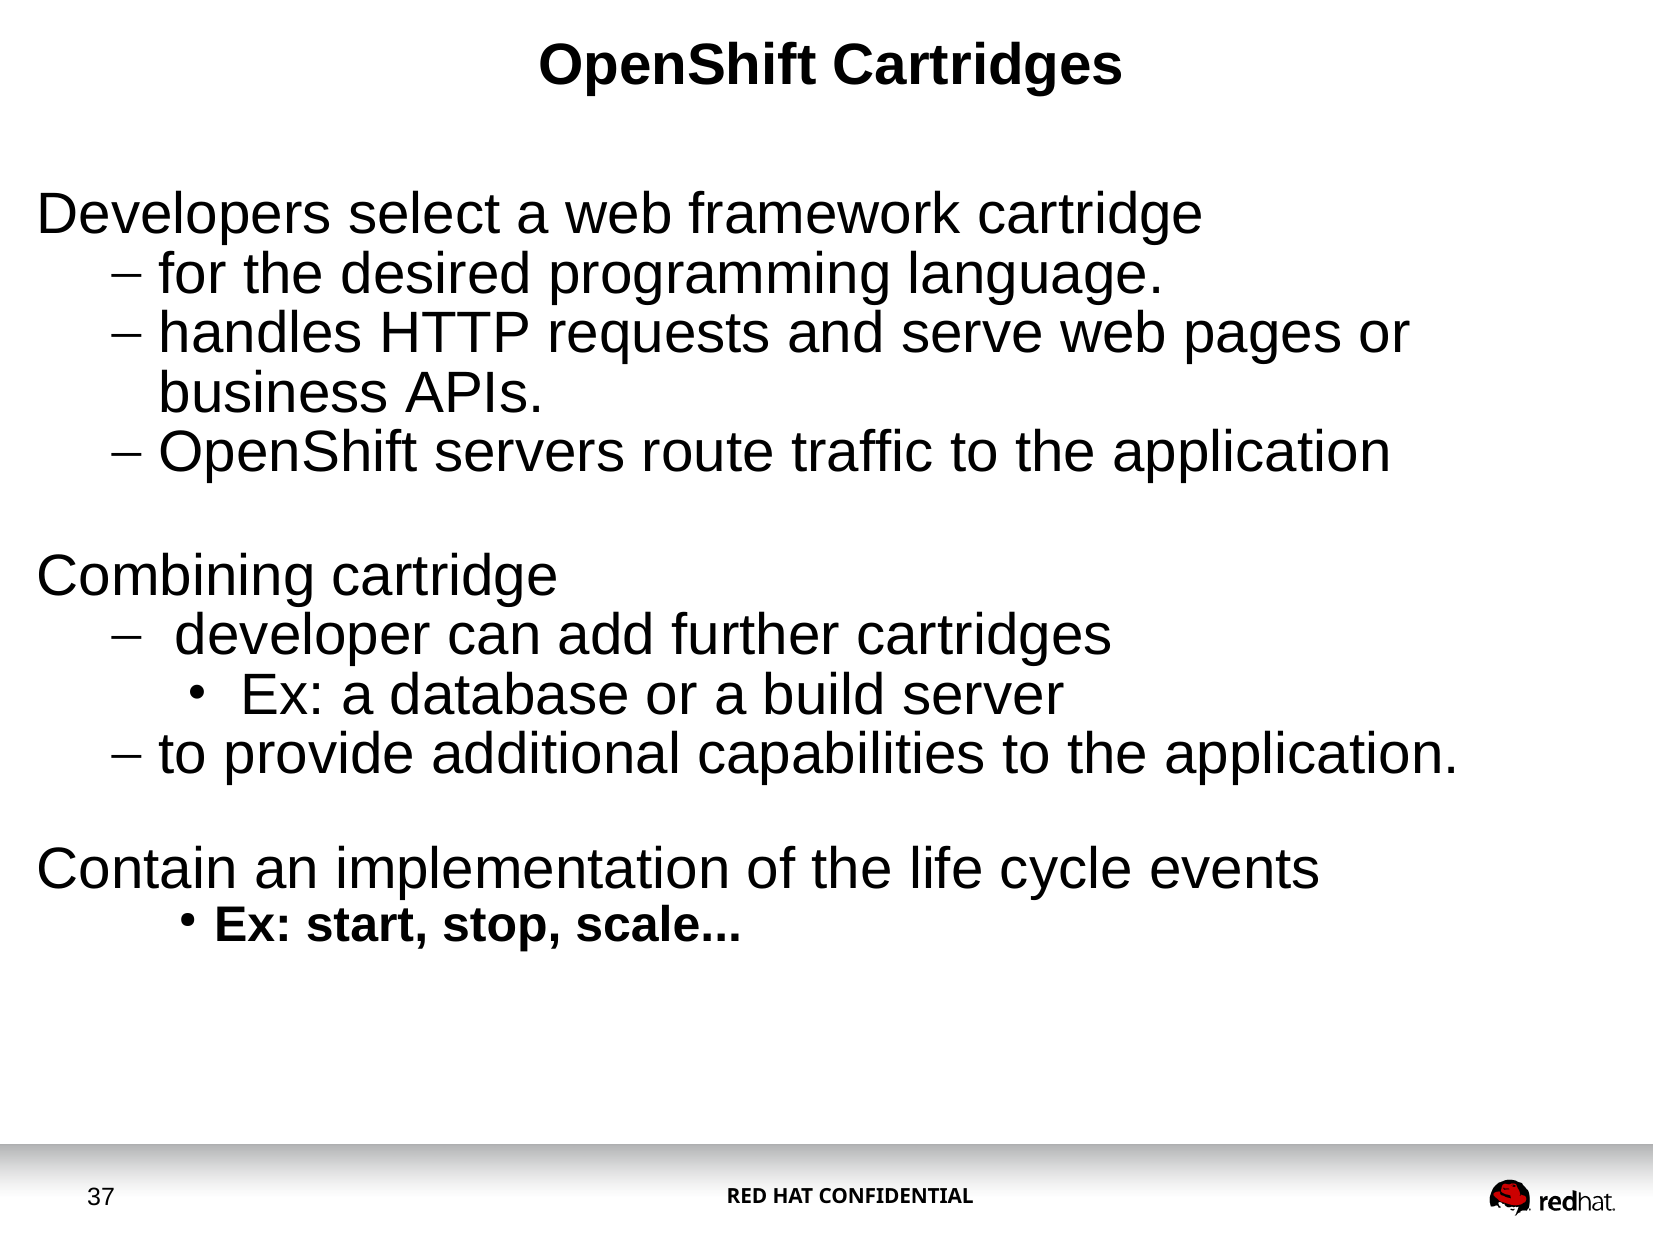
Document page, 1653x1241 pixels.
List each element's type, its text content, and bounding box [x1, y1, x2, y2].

text_box OpenShift Cartridges [254, 30, 1410, 115]
text_box Developers select a web framework cartridge for the desired programming language. handles HTTP requests and serve web pages or business APIs. OpenShift servers route traffic to the application Combining cartridge developer can add further cartridges Ex: a database or a build server to provide additional capabilities to the application. Contain an implementation of the life cycle events Ex: start, stop, scale...co L [22, 178, 1636, 1111]
picture [0, 1144, 1653, 1241]
